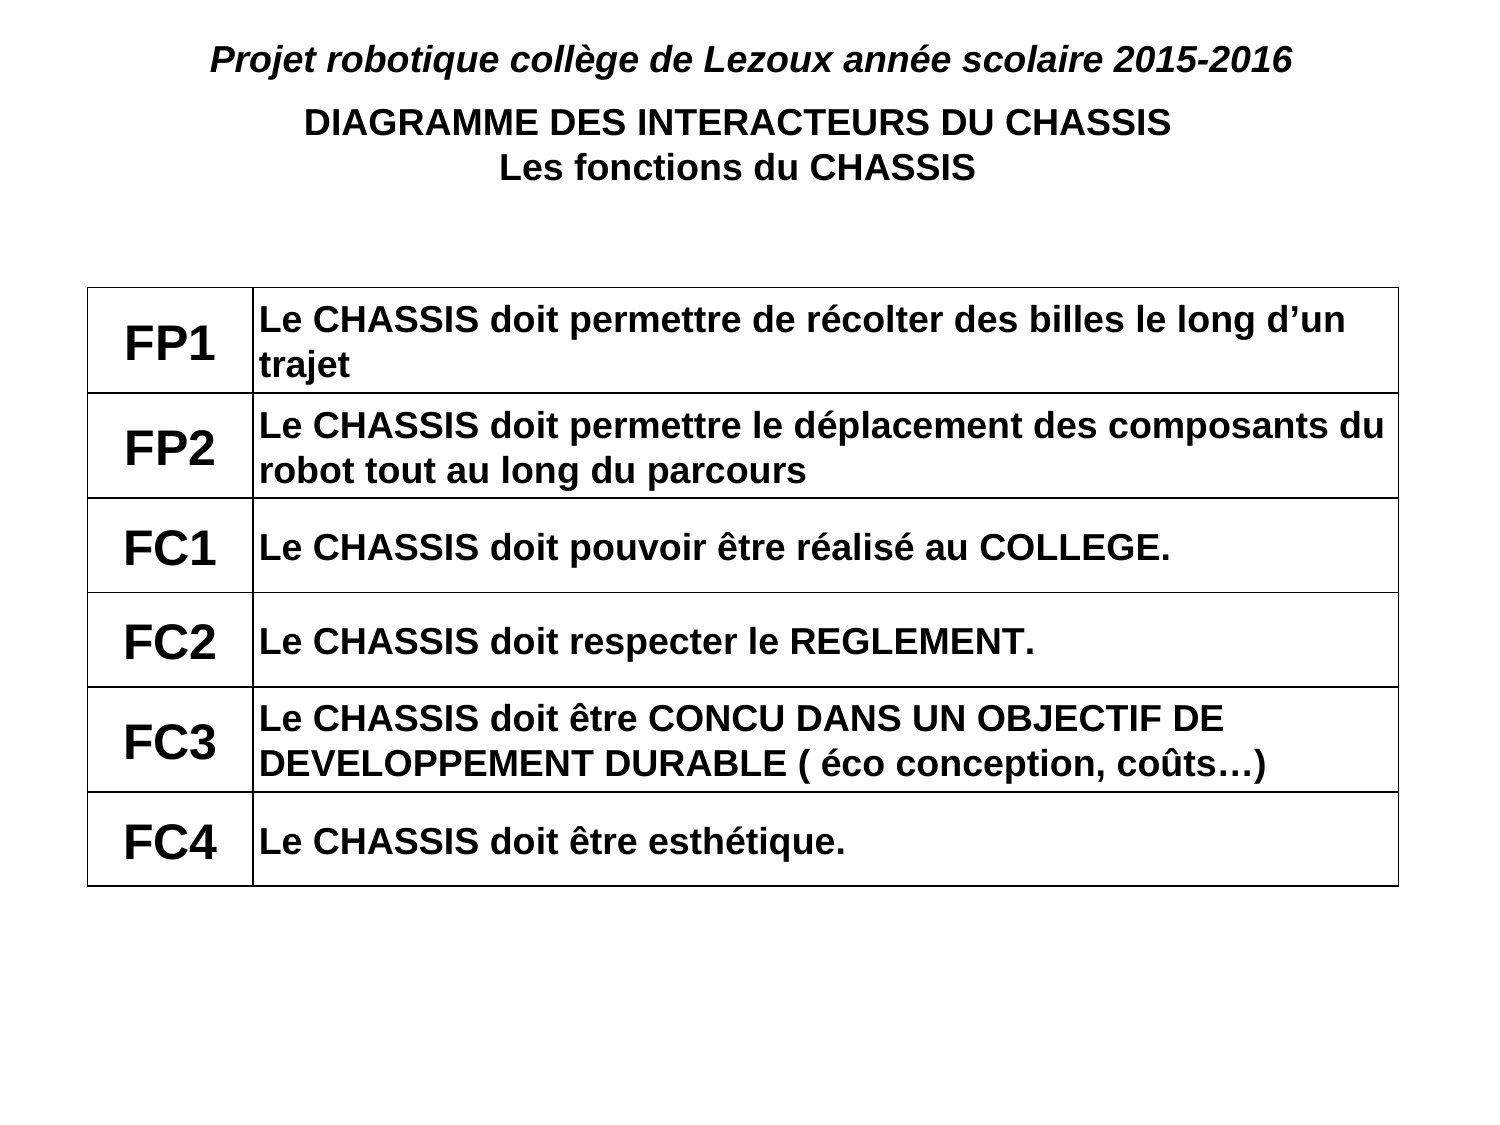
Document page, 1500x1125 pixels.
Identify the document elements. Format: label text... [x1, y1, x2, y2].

table_cell Le CHASSIS doit permettre le déplacement des composants du robot tout au long du parcours [254, 394, 1398, 497]
table_cell Le CHASSIS doit être CONCU DANS UN OBJECTIF DE DEVELOPPEMENT DURABLE ( éco conception, coûts…) [254, 688, 1398, 791]
text_box Projet robotique collège de Lezoux année scolaire 2015-2016 [162, 24, 1341, 90]
table_cell FC3 [88, 688, 252, 791]
table_cell FC4 [88, 793, 252, 885]
table_cell Le CHASSIS doit respecter le REGLEMENT. [254, 593, 1398, 686]
table_cell FC2 [88, 593, 252, 686]
table_cell FP2 [88, 394, 252, 497]
table_header FP1 [88, 288, 252, 392]
table_cell Le CHASSIS doit être esthétique. [254, 793, 1398, 885]
table_cell FC1 [88, 499, 252, 592]
title DIAGRAMME DES INTERACTEURS DU CHASSIS Les fonctions du CHASSIS [100, 90, 1376, 197]
table_cell Le CHASSIS doit pouvoir être réalisé au COLLEGE. [254, 499, 1398, 592]
table_header Le CHASSIS doit permettre de récolter des billes le long d’un trajet [254, 288, 1398, 392]
